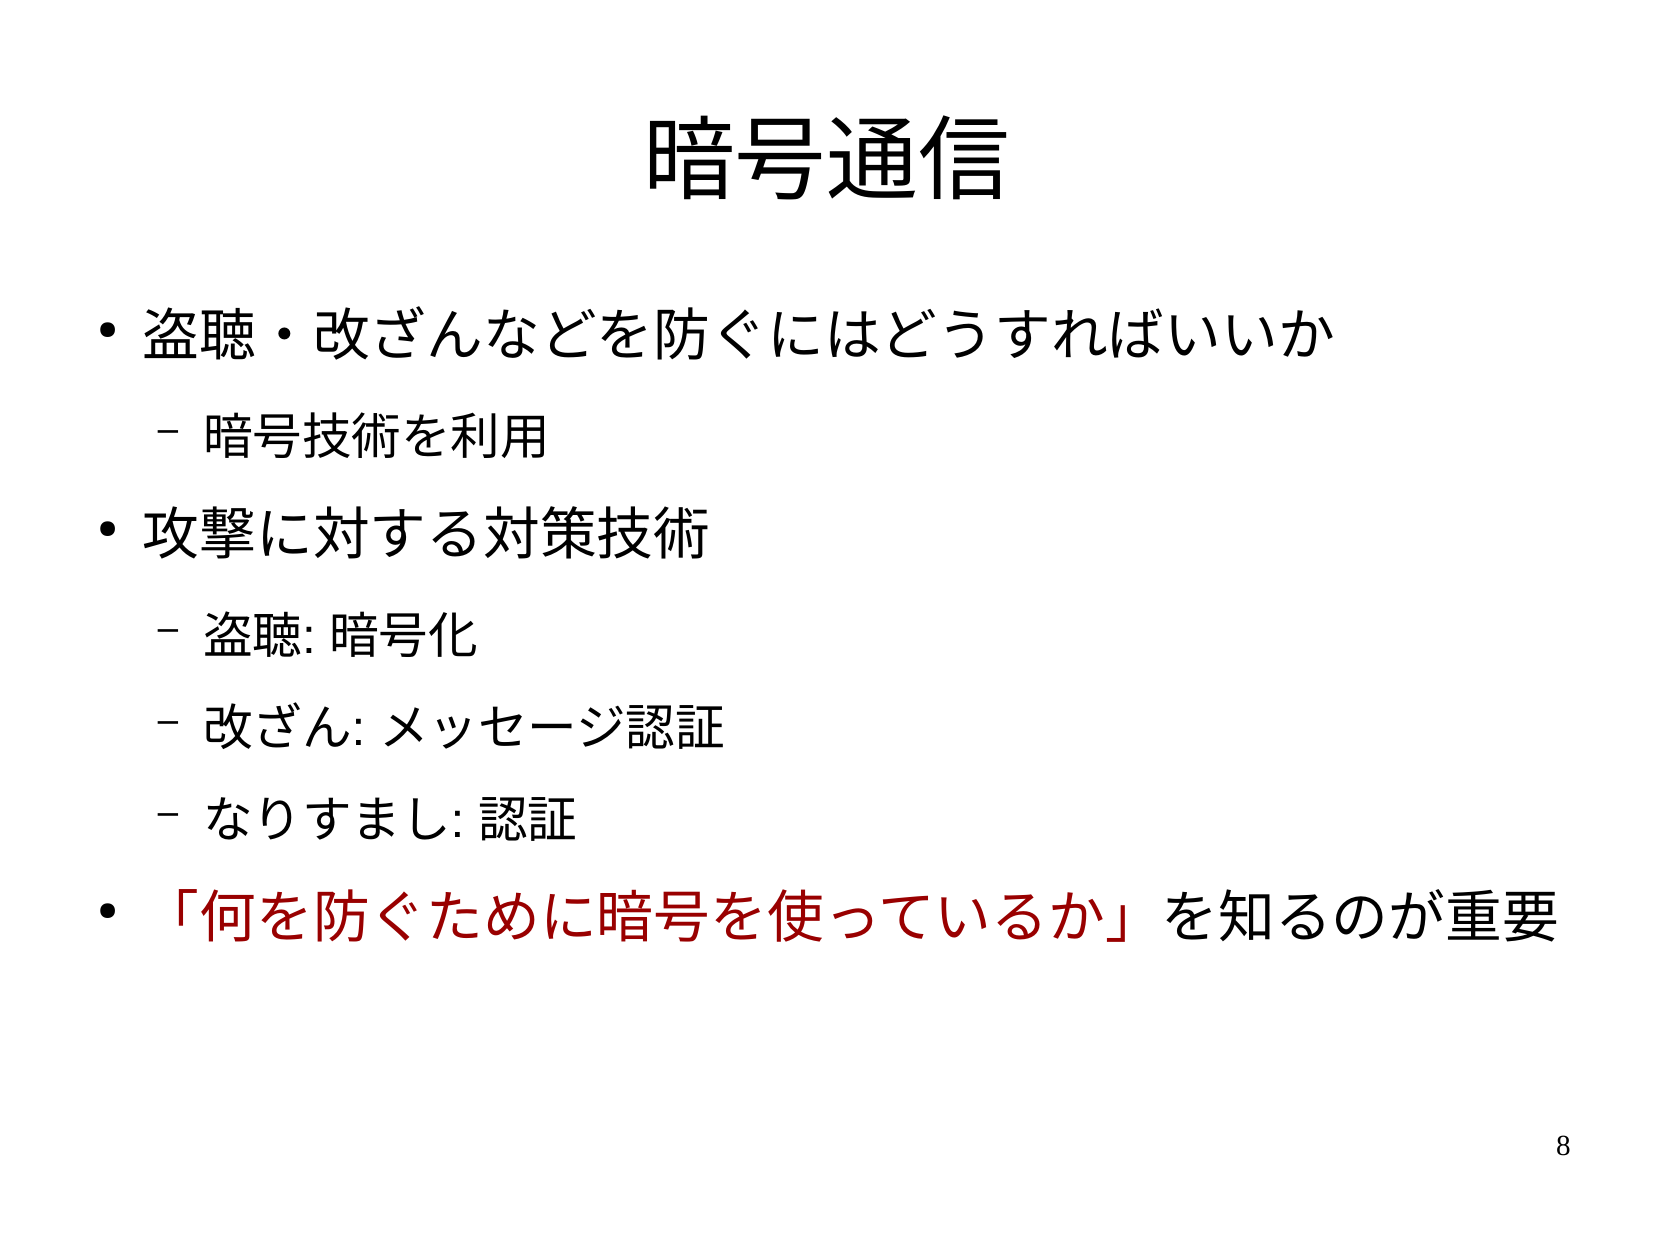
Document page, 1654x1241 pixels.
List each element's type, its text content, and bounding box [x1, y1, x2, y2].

list 盗聴・改ざんなどを防ぐにはどうすればいいか 暗号技術を利用 攻撃に対する対策技術 盗聴: 暗号化 改ざん: メッセージ認証 なりすまし: 認証 「何を防ぐために暗号を使っているか」を知るのが重要 [82, 290, 1571, 1010]
title 暗号通信 [82, 49, 1571, 257]
